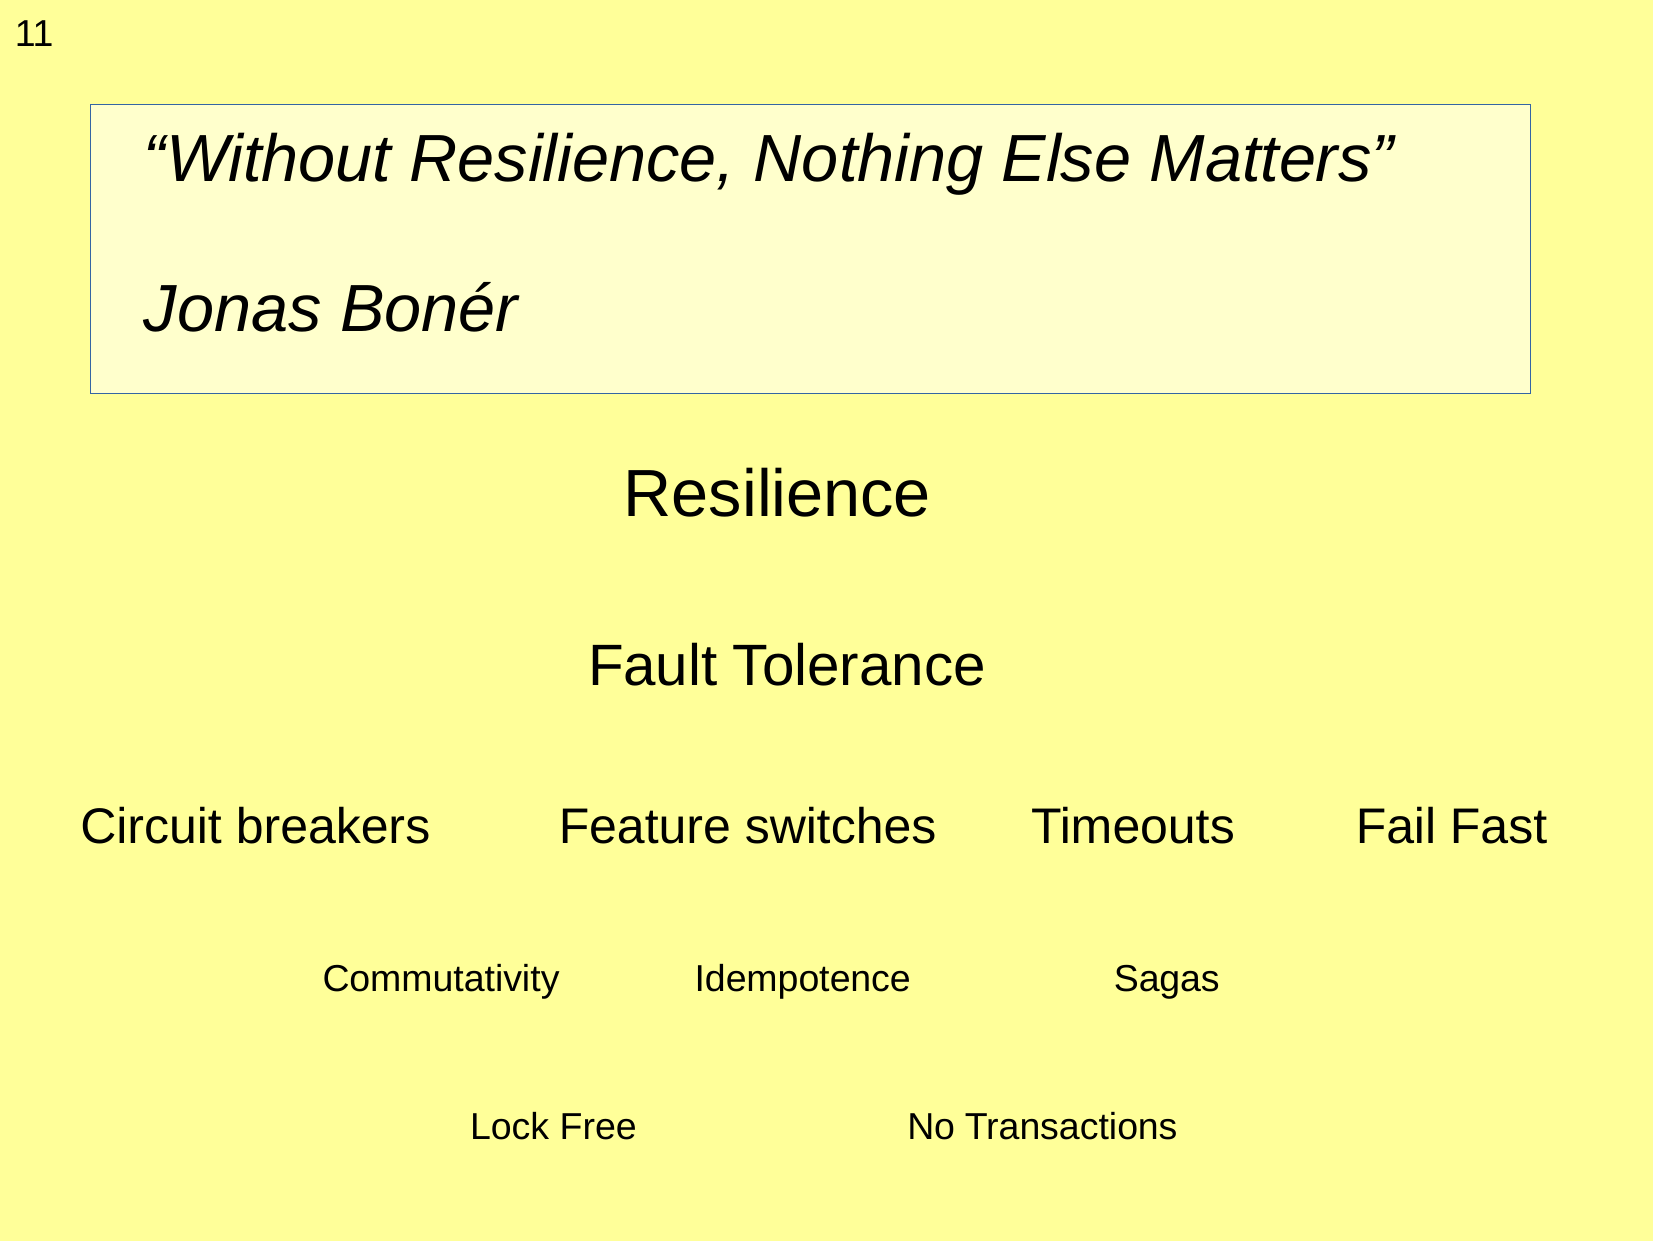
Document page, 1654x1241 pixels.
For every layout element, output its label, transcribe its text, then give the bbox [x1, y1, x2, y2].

text_box No Transactions [892, 1098, 1216, 1155]
text_box [90, 104, 1531, 394]
text_box <number> [0, 5, 658, 76]
text_box Timeouts [1016, 791, 1250, 862]
text_box Feature switches [543, 791, 955, 862]
text_box “Without Resilience, Nothing Else Matters” Jonas Bonér [129, 114, 1516, 394]
text_box Lock Free [455, 1098, 675, 1155]
text_box Resilience [608, 448, 947, 538]
text_box Fail Fast [1341, 791, 1563, 862]
text_box Circuit breakers [65, 791, 445, 862]
text_box Sagas [1099, 950, 1258, 1007]
text_box Commutativity [307, 950, 598, 1007]
text_box Idempotence [679, 950, 947, 1007]
text_box Fault Tolerance [573, 625, 1001, 706]
